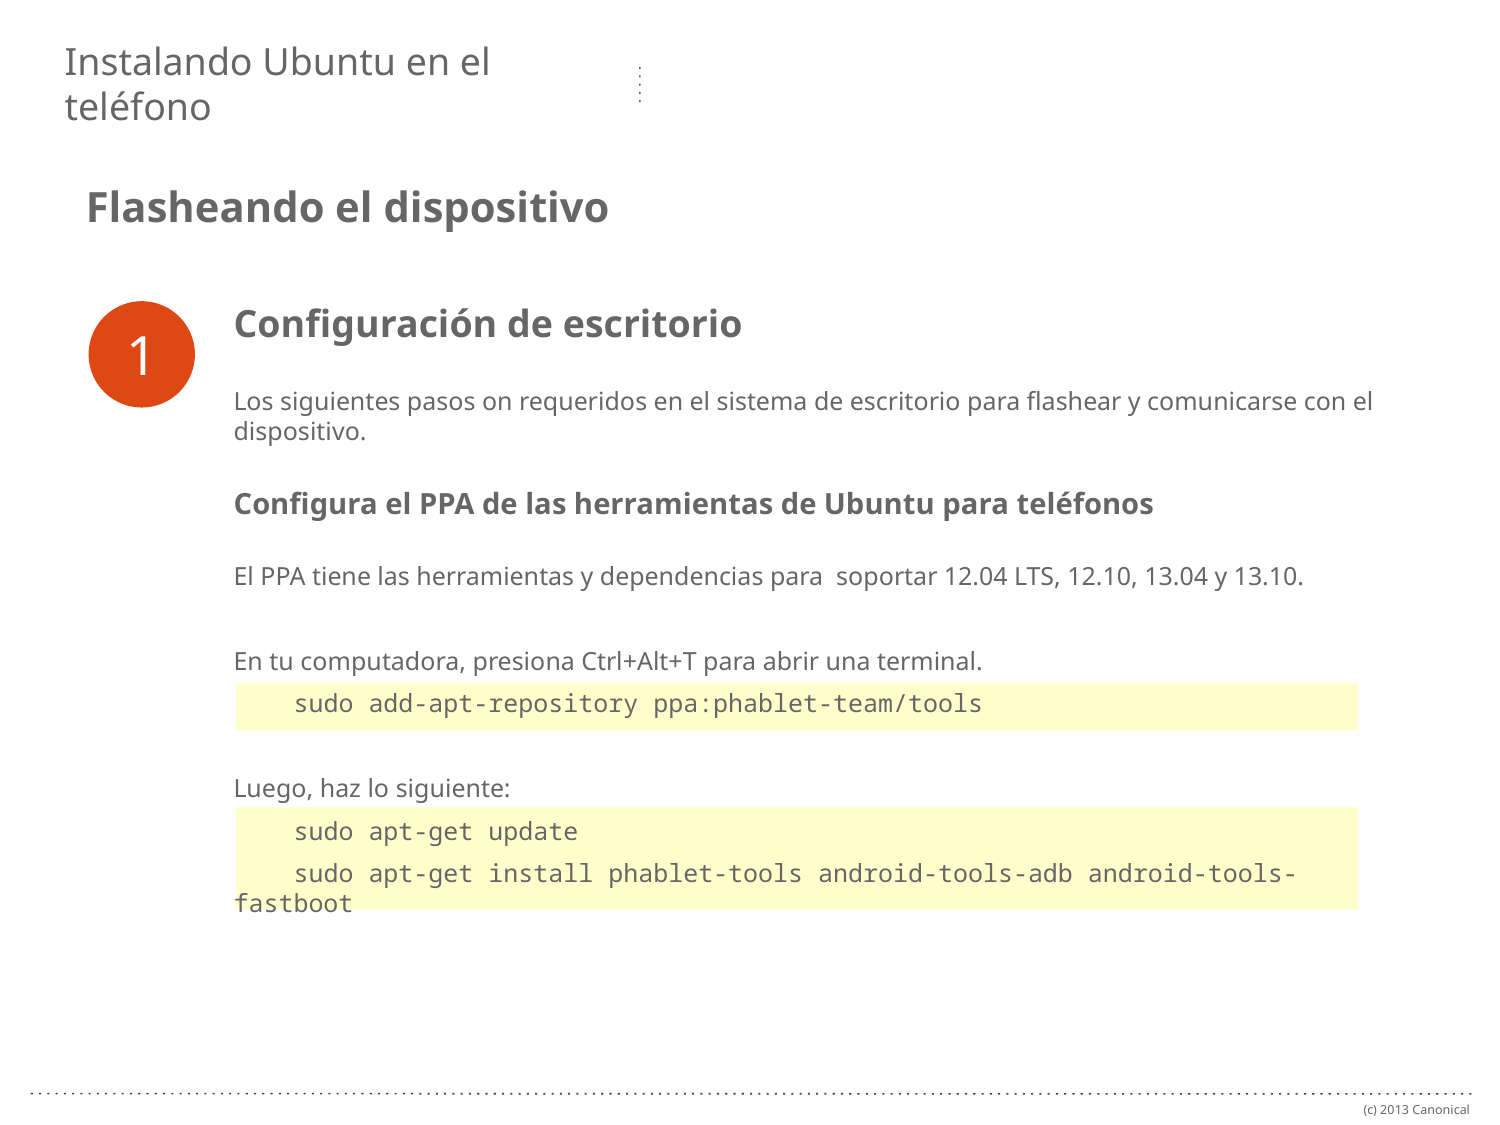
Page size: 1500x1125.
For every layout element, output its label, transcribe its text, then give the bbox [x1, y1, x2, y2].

text_box (c) 2013 Canonical [19, 1099, 1485, 1119]
list Flasheando el dispositivo Configuración de escritorio Los siguientes pasos on requeridos en el sistema de escritorio para flashear y comunicarse con el dispositivo. Configura el PPA de las herramientas de Ubuntu para teléfonos El PPA tiene las herramientas y dependencias para soportar 12.04 LTS, 12.10, 13.04 y 13.10. En tu computadora, presiona Ctrl+Alt+T para abrir una terminal. sudo add-apt-repository ppa:phablet-team/tools Luego, haz lo siguiente: sudo apt-get update sudo apt-get install phablet-tools android-tools-adb android-tools-fastboot [70, 165, 1421, 969]
text_box 1 [88, 301, 195, 408]
title Instalando Ubuntu en el teléfono [49, 53, 650, 114]
